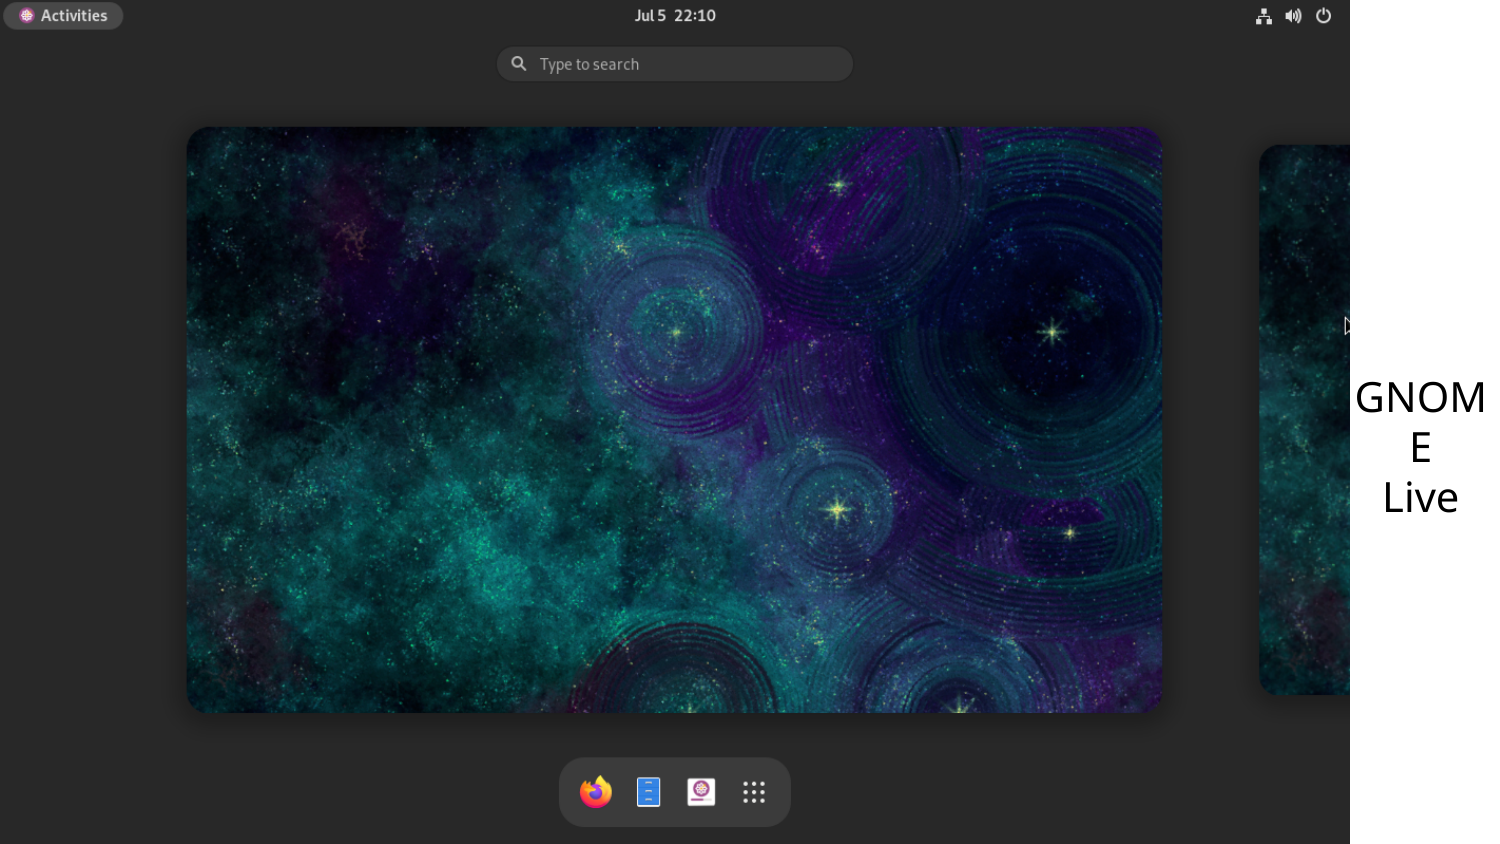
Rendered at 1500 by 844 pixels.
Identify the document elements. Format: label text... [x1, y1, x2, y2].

text_box GNOME Live [1350, 356, 1500, 537]
picture [0, 0, 1350, 844]
